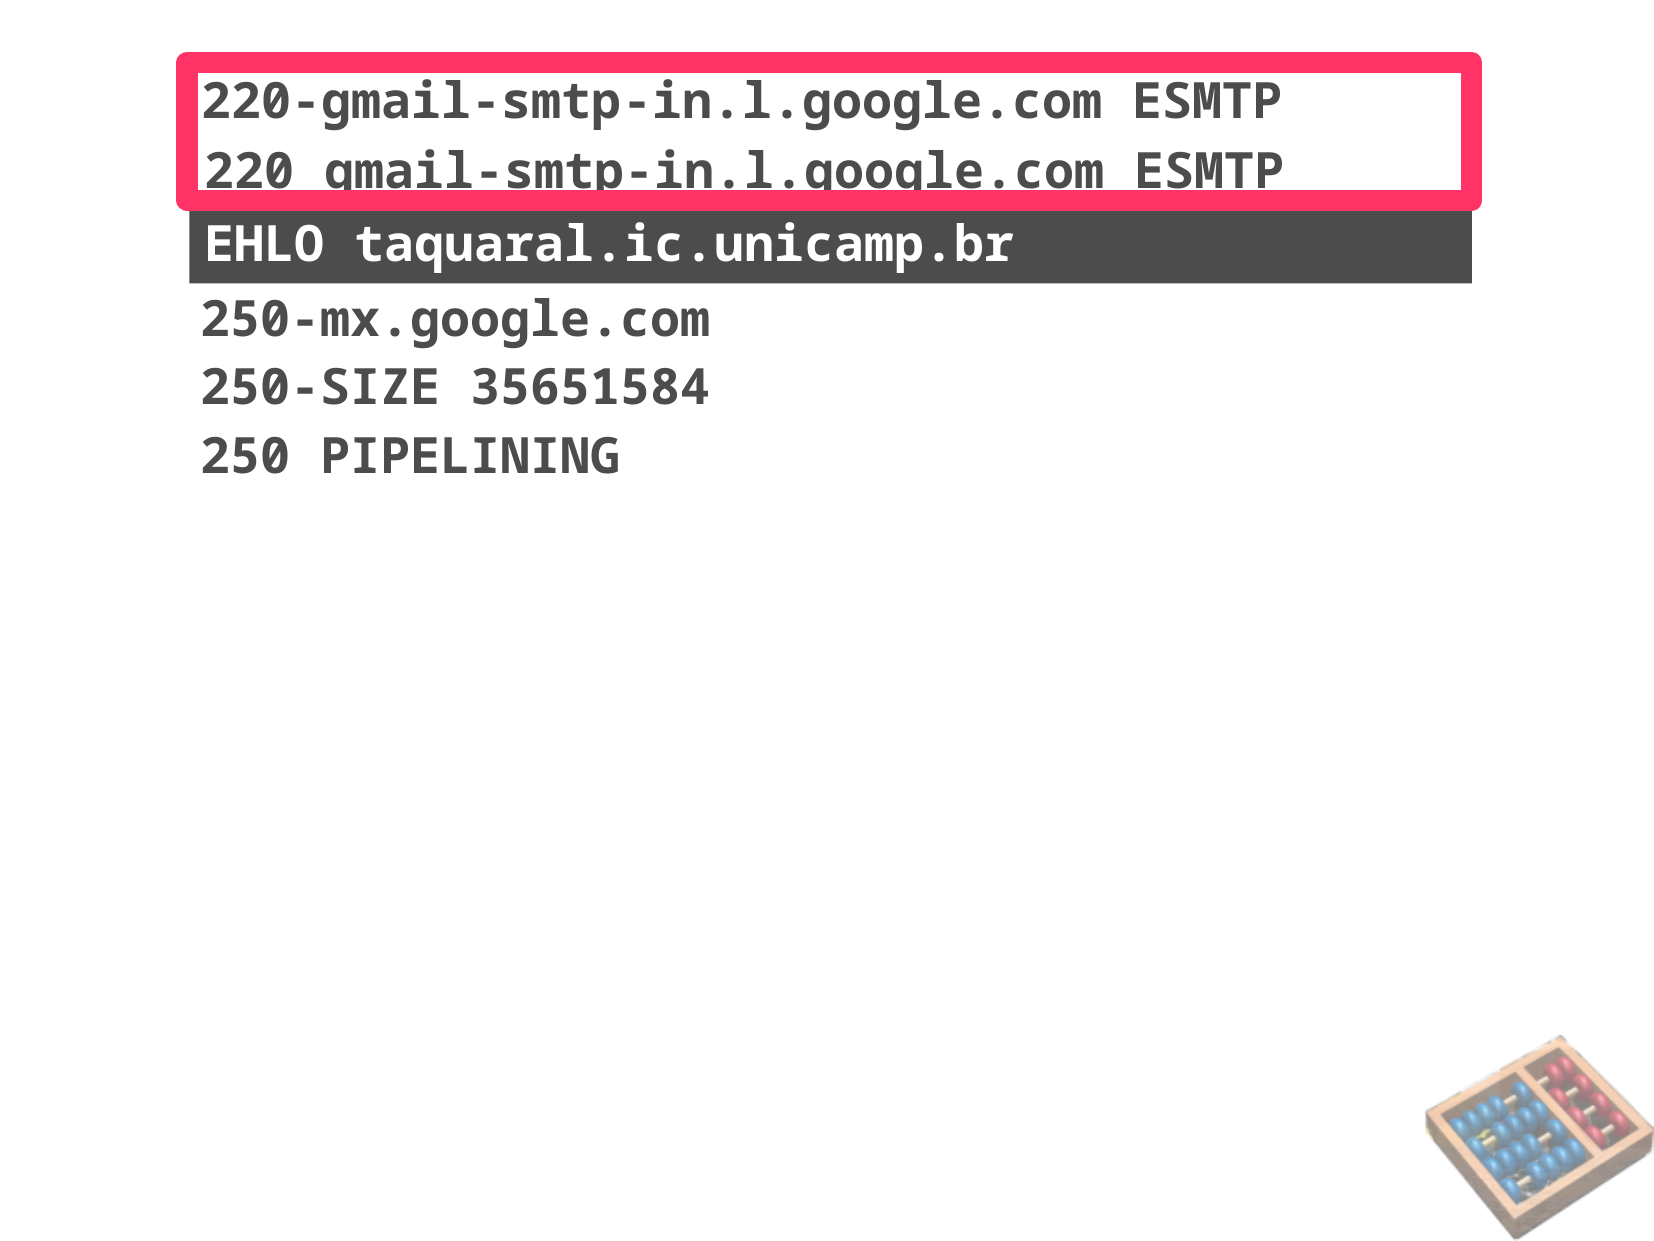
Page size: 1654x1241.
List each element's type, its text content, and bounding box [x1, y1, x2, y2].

text_box 220-gmail-smtp-in.l.google.com ESMTP [198, 73, 1461, 127]
text_box 250-mx.google.com 250-SIZE 35651584 250 PIPELINING [185, 275, 1469, 469]
text_box EHLO taquaral.ic.unicamp.br [189, 211, 1472, 275]
text_box 220 gmail-smtp-in.l.google.com ESMTP [198, 127, 1461, 190]
